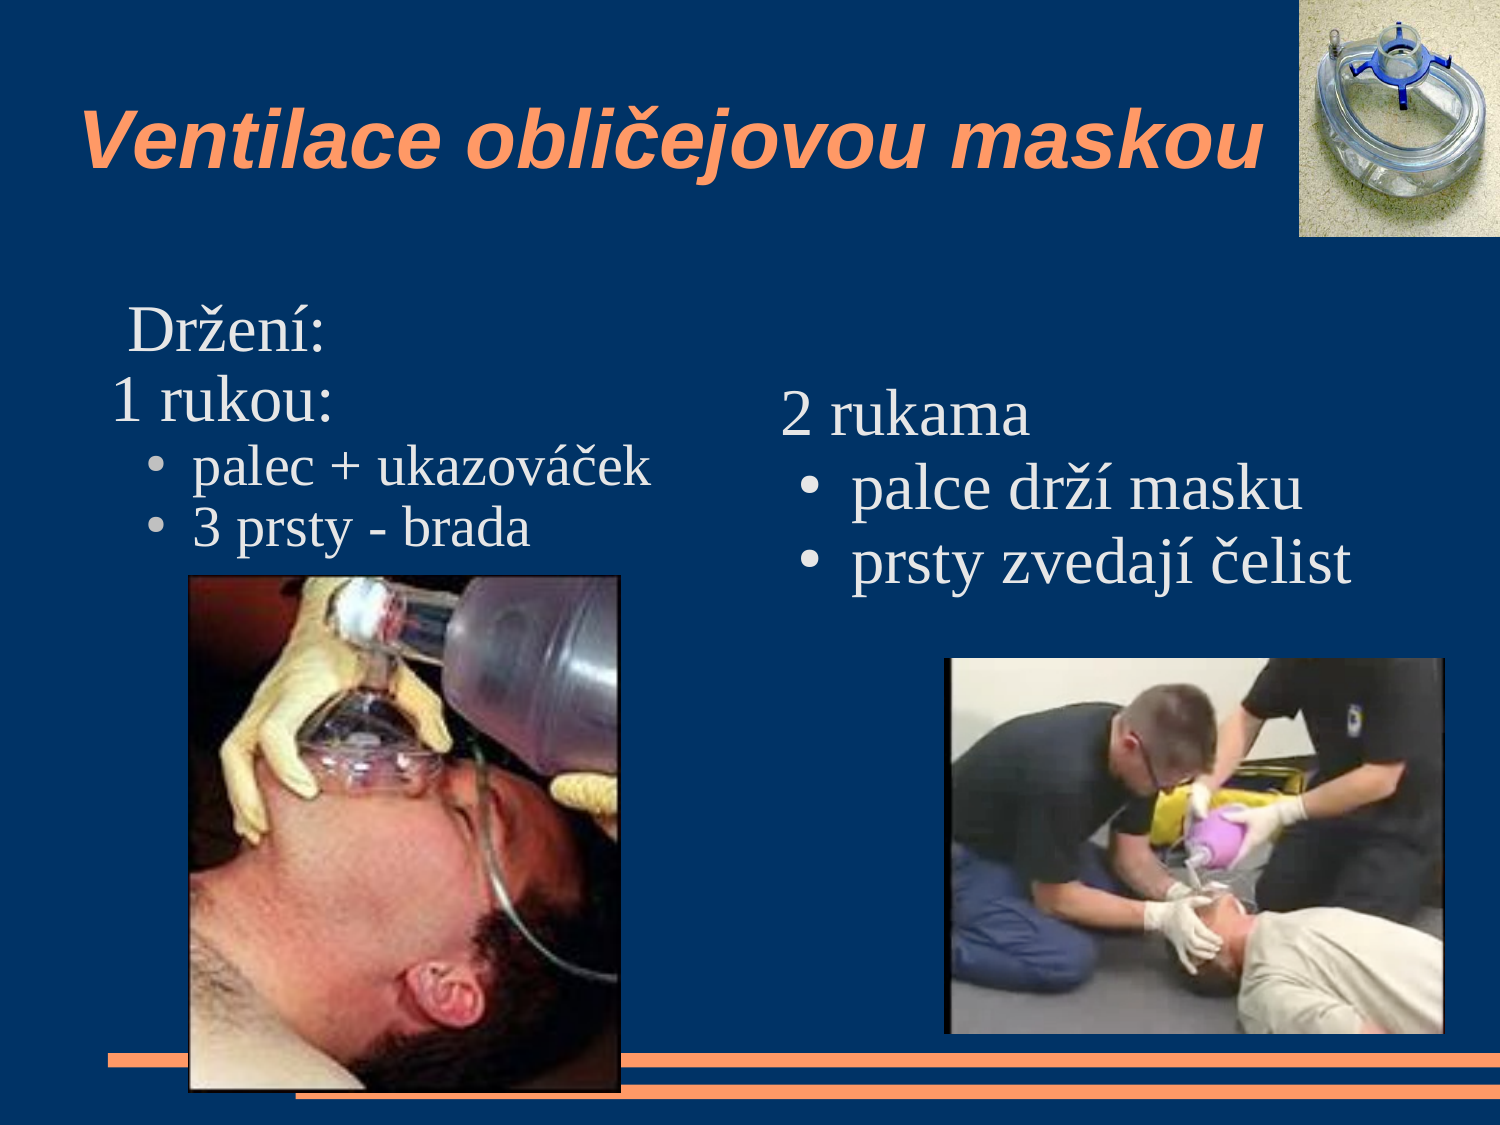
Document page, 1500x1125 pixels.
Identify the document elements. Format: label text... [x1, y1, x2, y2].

title Ventilace obličejovou maskou [77, 42, 1359, 237]
picture [1299, 0, 1500, 237]
list 2 rukama palce drží masku prsty zvedají čelist [780, 375, 1418, 1004]
picture [188, 575, 621, 1093]
picture [944, 658, 1445, 1034]
list Držení: 1 rukou: palec + ukazováček 3 prsty - brada [110, 292, 748, 1031]
